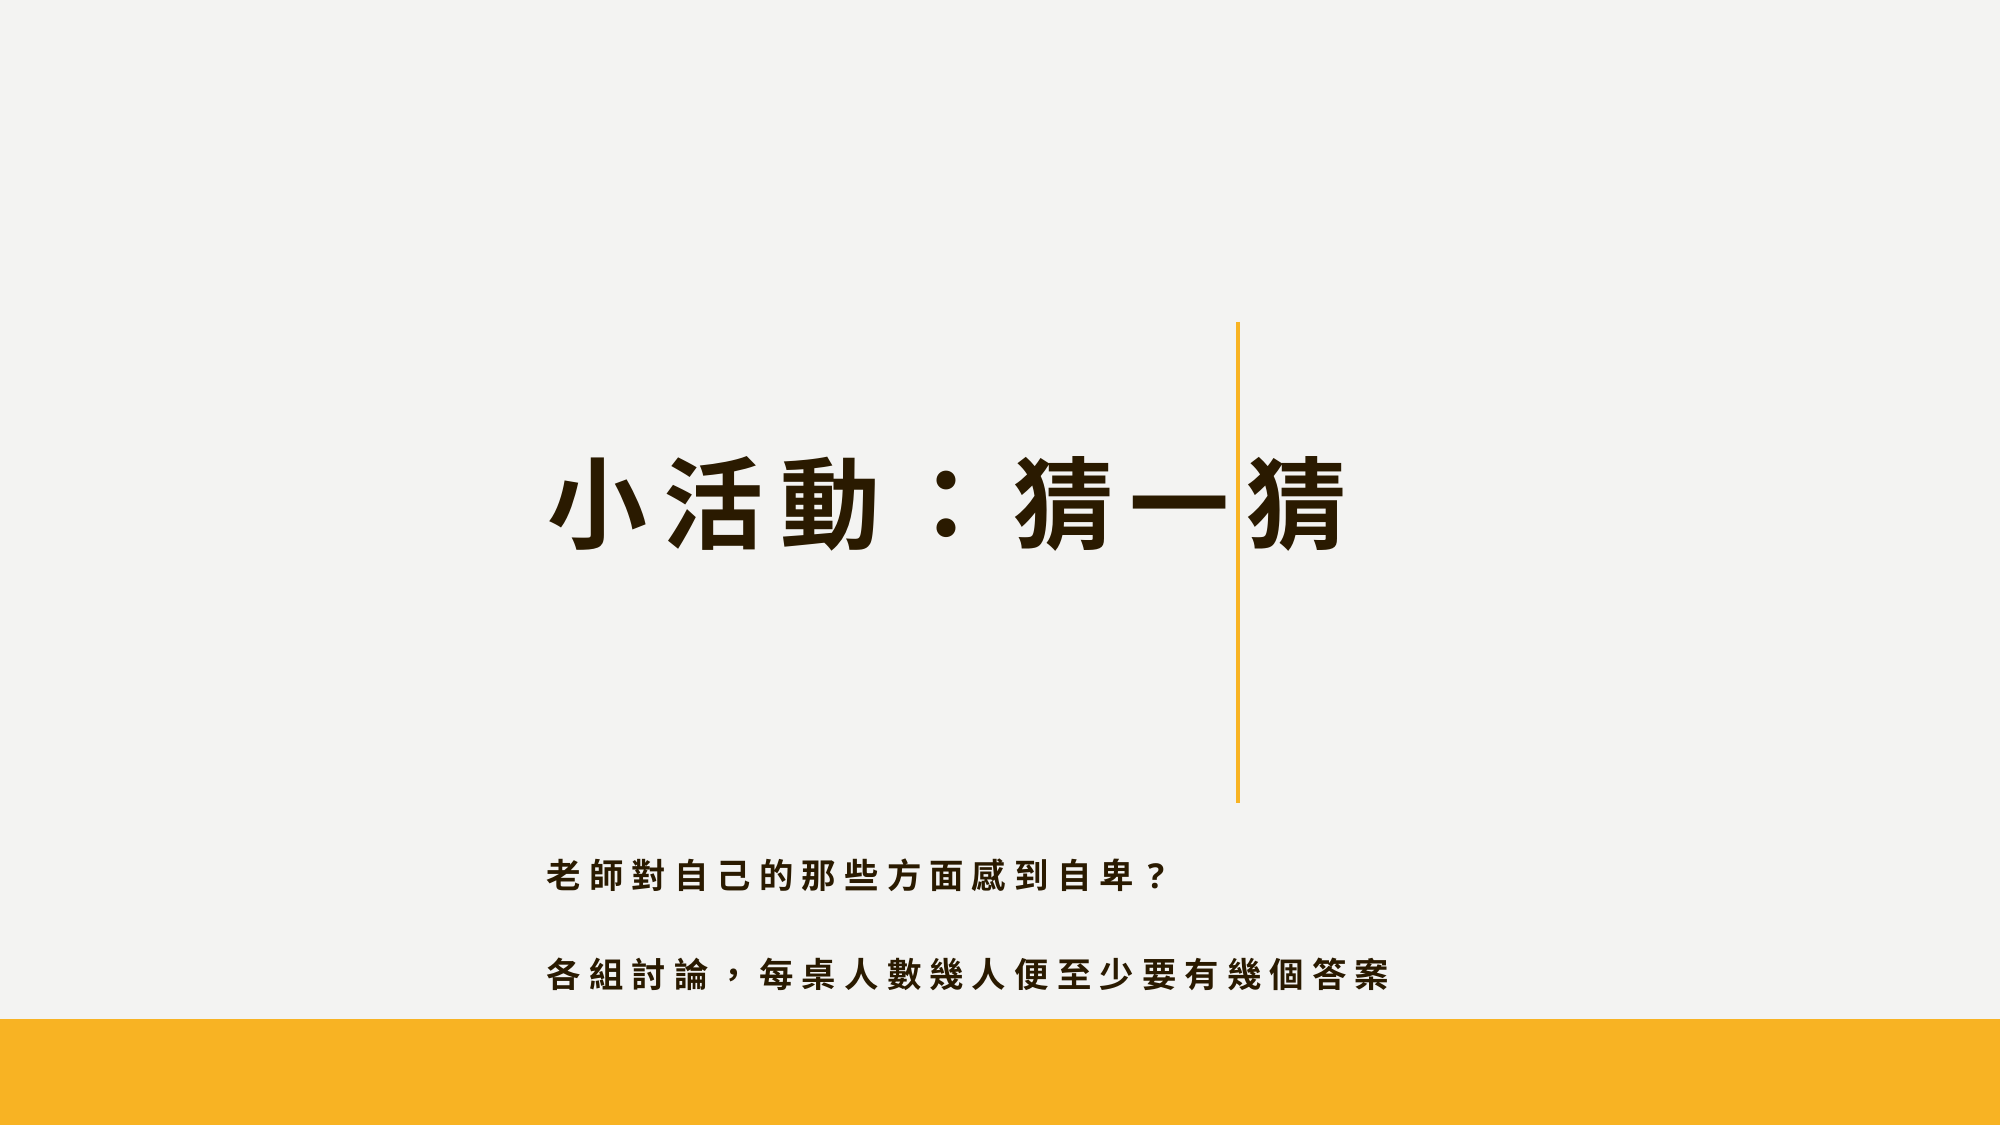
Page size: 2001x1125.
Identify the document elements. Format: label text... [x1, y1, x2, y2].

title 小活動：猜一猜 [176, 202, 1186, 923]
text_box [0, 0, 2000, 1125]
list 老師對自己的那些方面感到自卑? 各組討論，每桌人數幾人便至少要有幾個答案 [1290, 213, 1897, 912]
